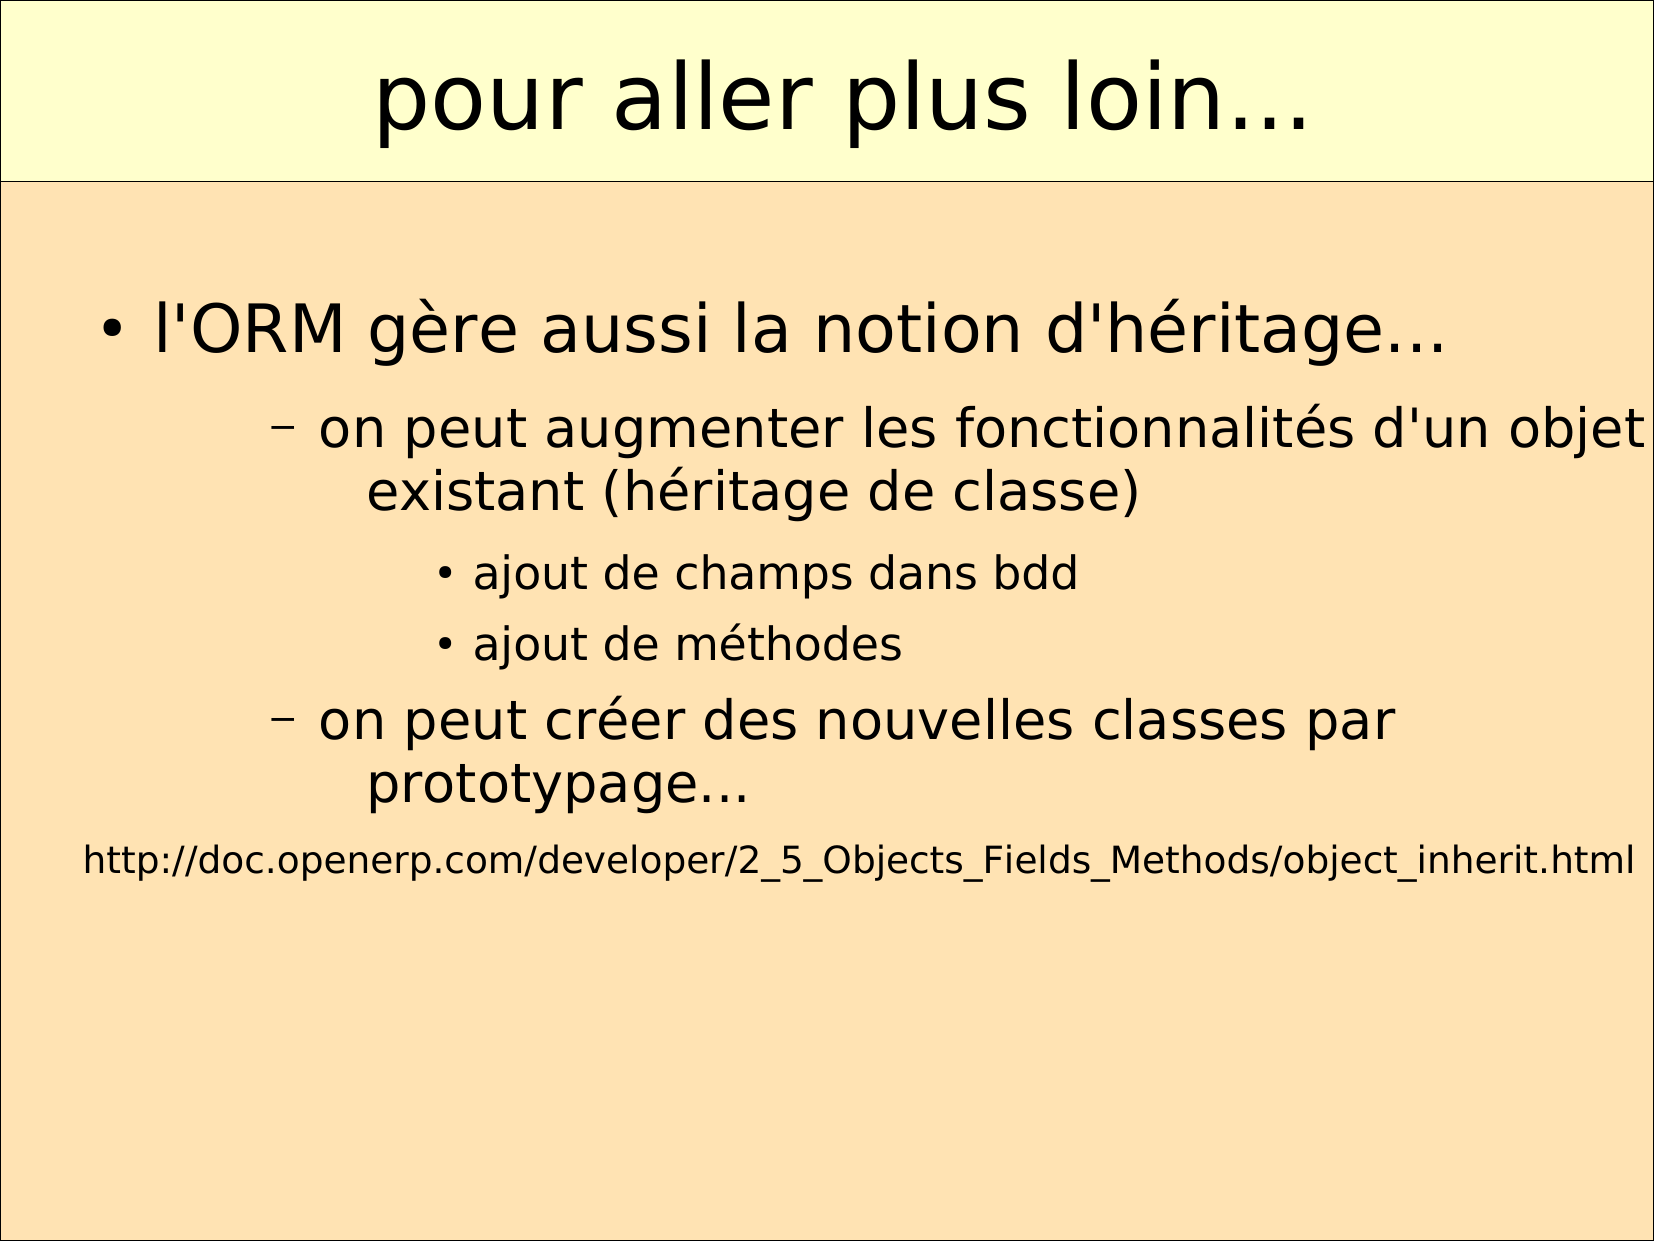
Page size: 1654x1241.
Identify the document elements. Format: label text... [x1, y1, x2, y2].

title pour aller plus loin... [135, 44, 1552, 151]
list l'ORM gère aussi la notion d'héritage... on peut augmenter les fonctionnalités d'un objet existant (héritage de classe) ajout de champs dans bdd ajout de méthodes on peut créer des nouvelles classes par prototypage... http://doc.openerp.com/developer/2_5_Objects_Fields_Methods/object_inherit.html [82, 290, 1654, 1094]
